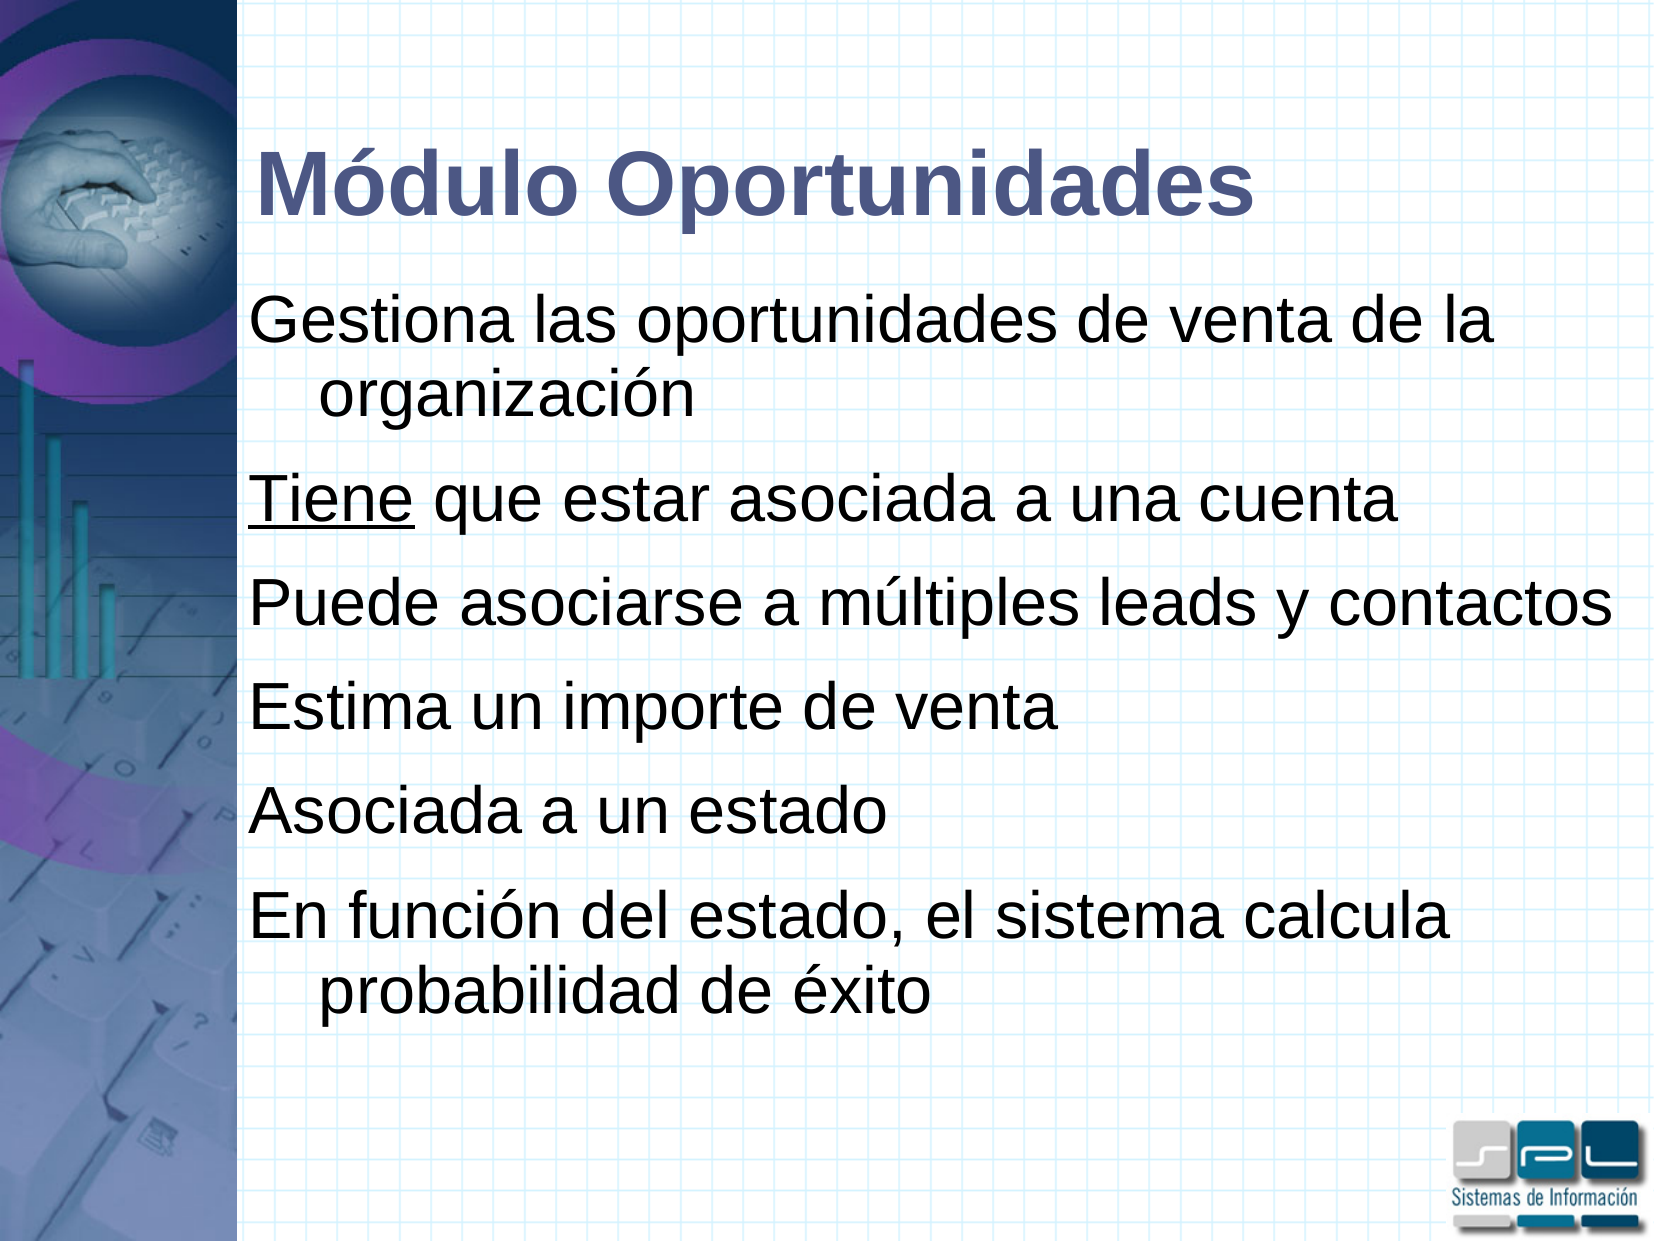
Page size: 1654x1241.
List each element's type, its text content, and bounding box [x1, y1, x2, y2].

list Gestiona las oportunidades de venta de la organización Tiene que estar asociada a una cuenta Puede asociarse a múltiples leads y contactos Estima un importe de venta Asociada a un estado En función del estado, el sistema calcula probabilidad de éxito [236, 281, 1616, 1103]
title Módulo Oportunidades [254, 131, 1640, 235]
picture [0, 0, 1654, 1241]
